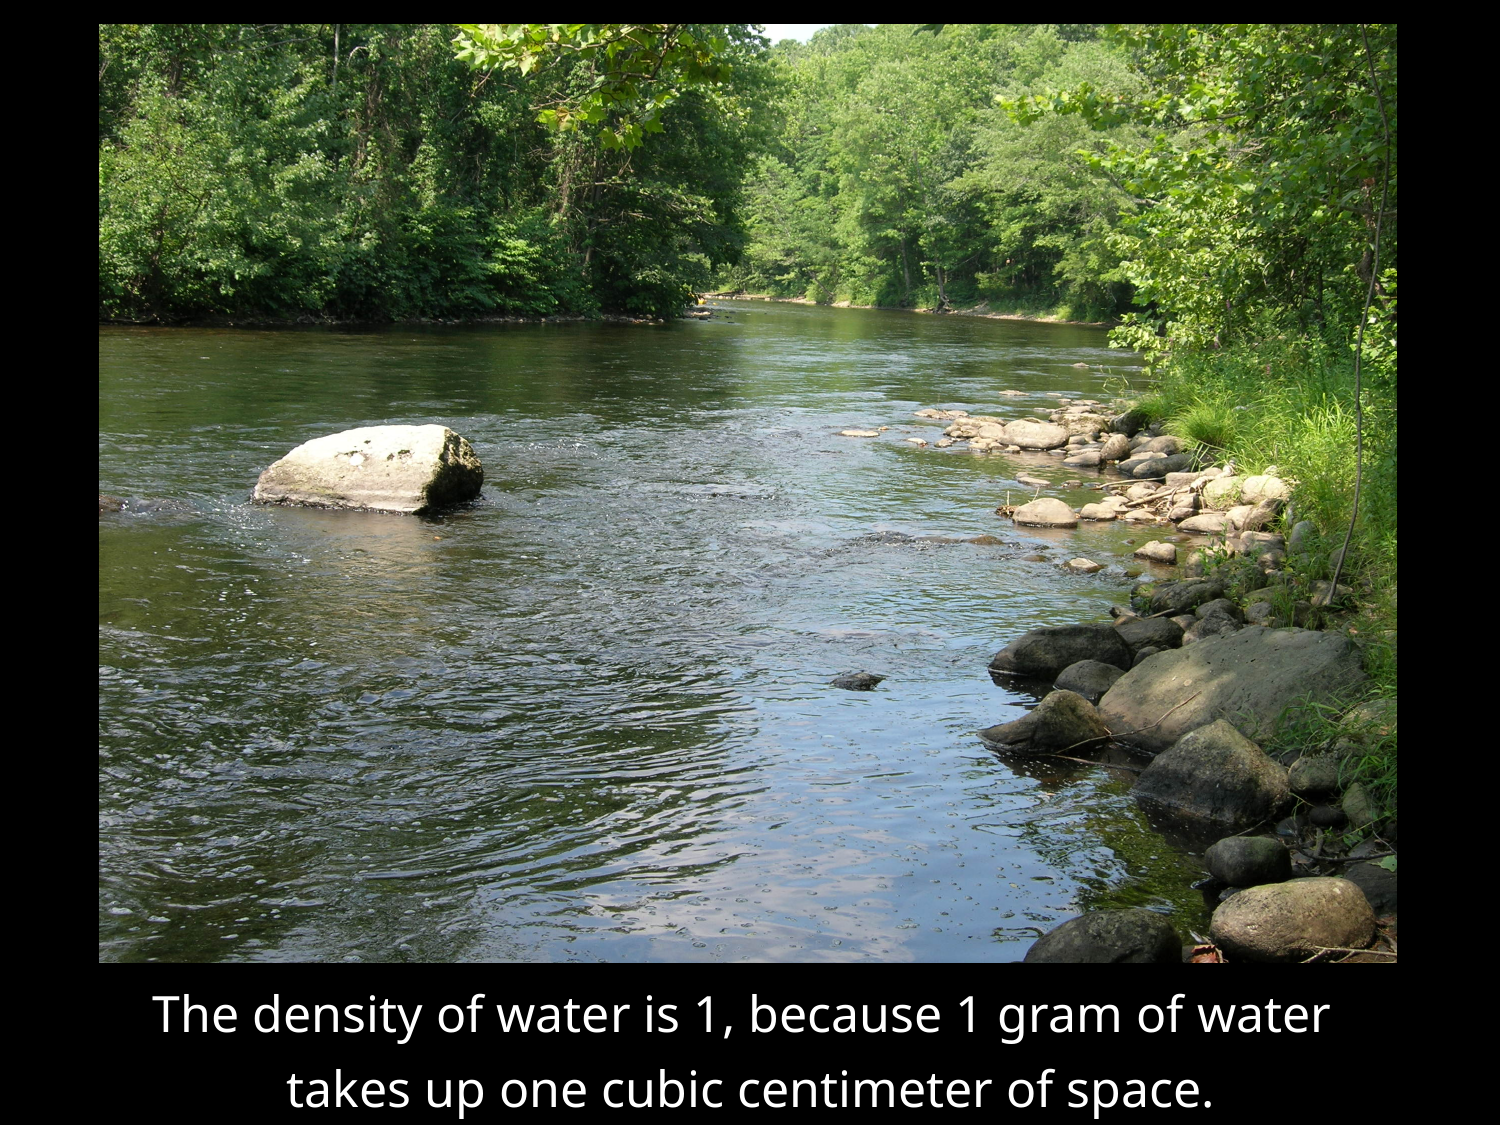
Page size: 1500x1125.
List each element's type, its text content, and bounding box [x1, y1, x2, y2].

picture [99, 24, 1397, 963]
text_box The density of water is 1, because 1 gram of water [138, 974, 1347, 1051]
text_box takes up one cubic centimeter of space. [271, 1049, 1231, 1125]
